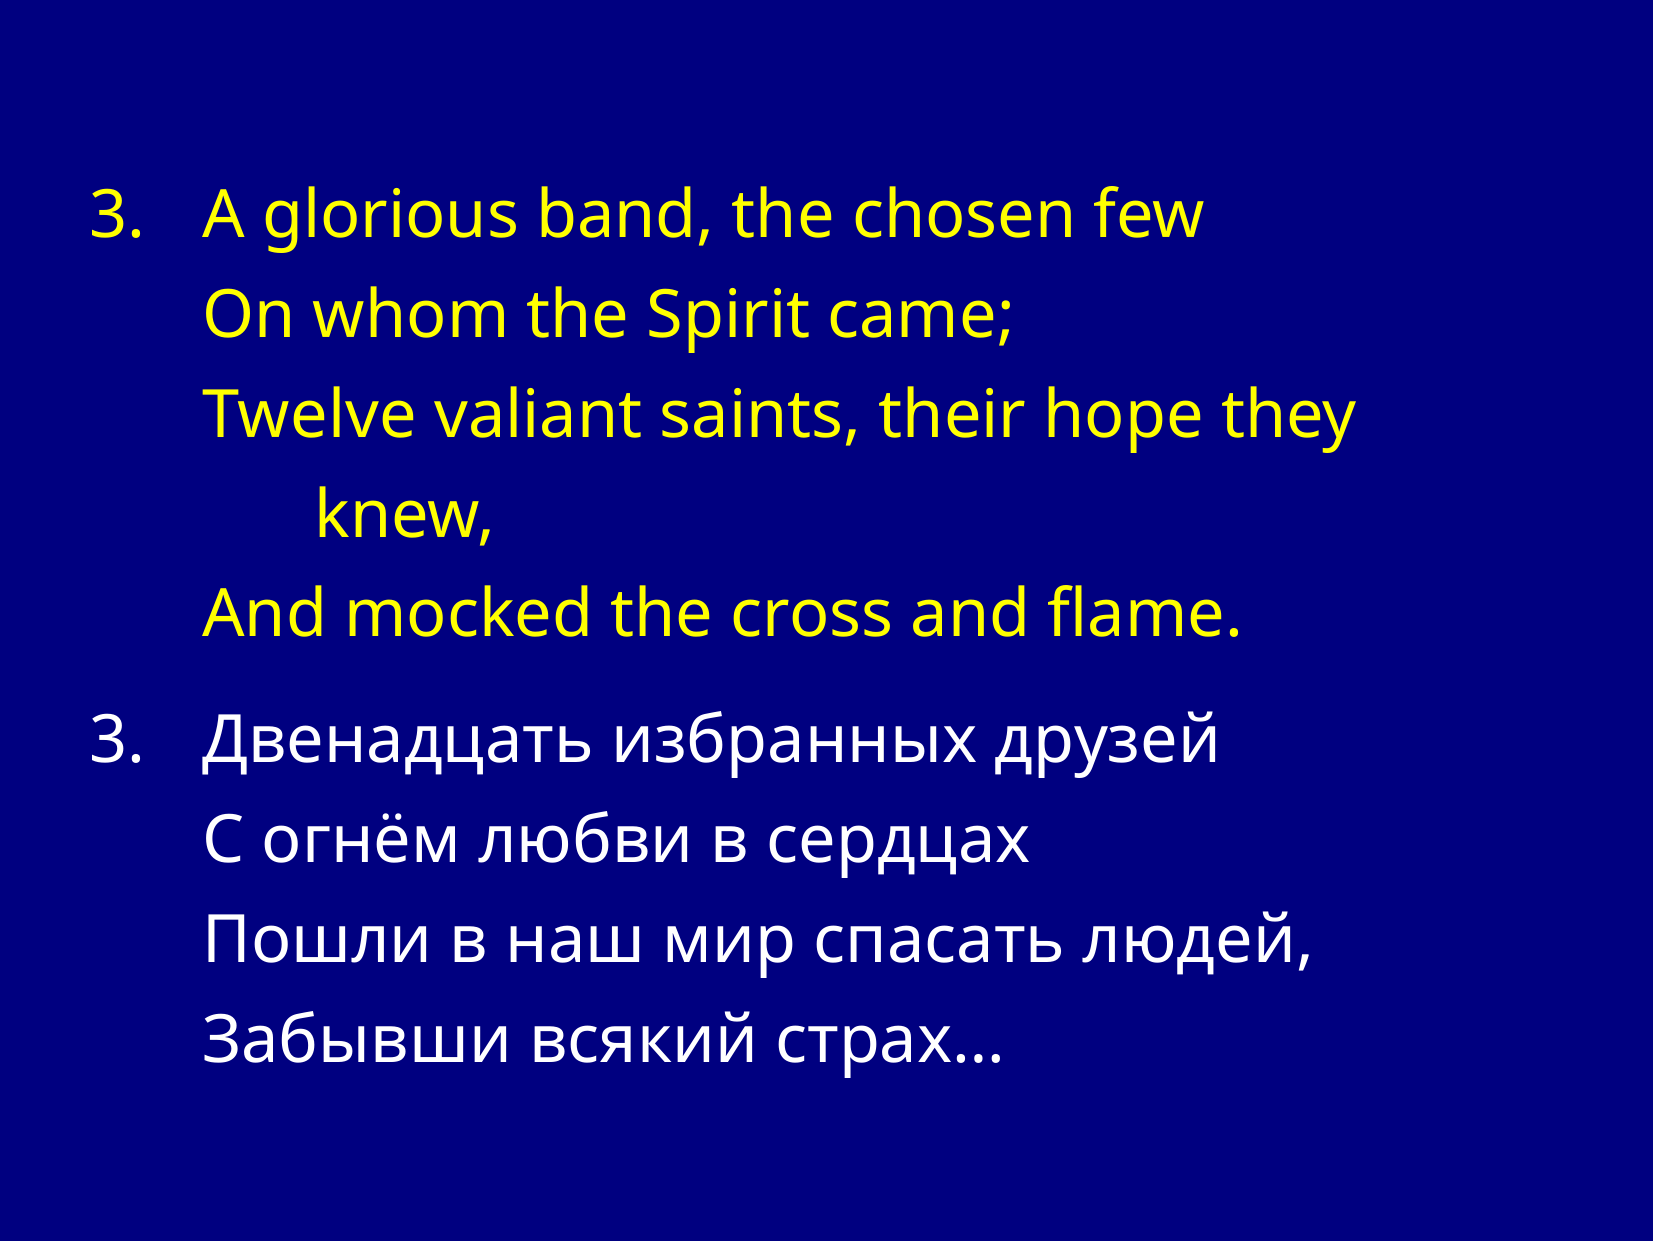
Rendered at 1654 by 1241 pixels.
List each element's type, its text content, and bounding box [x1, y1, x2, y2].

text_box 3. A glorious band, the chosen few On whom the Spirit came; Twelve valiant saints, their hope they knew, And mocked the cross and flame. [75, 150, 1576, 638]
text_box 3. Двенадцать избранных друзей С огнём любви в сердцах Пошли в наш мир спасать людей, Забывши всякий страх… [75, 675, 1576, 1163]
